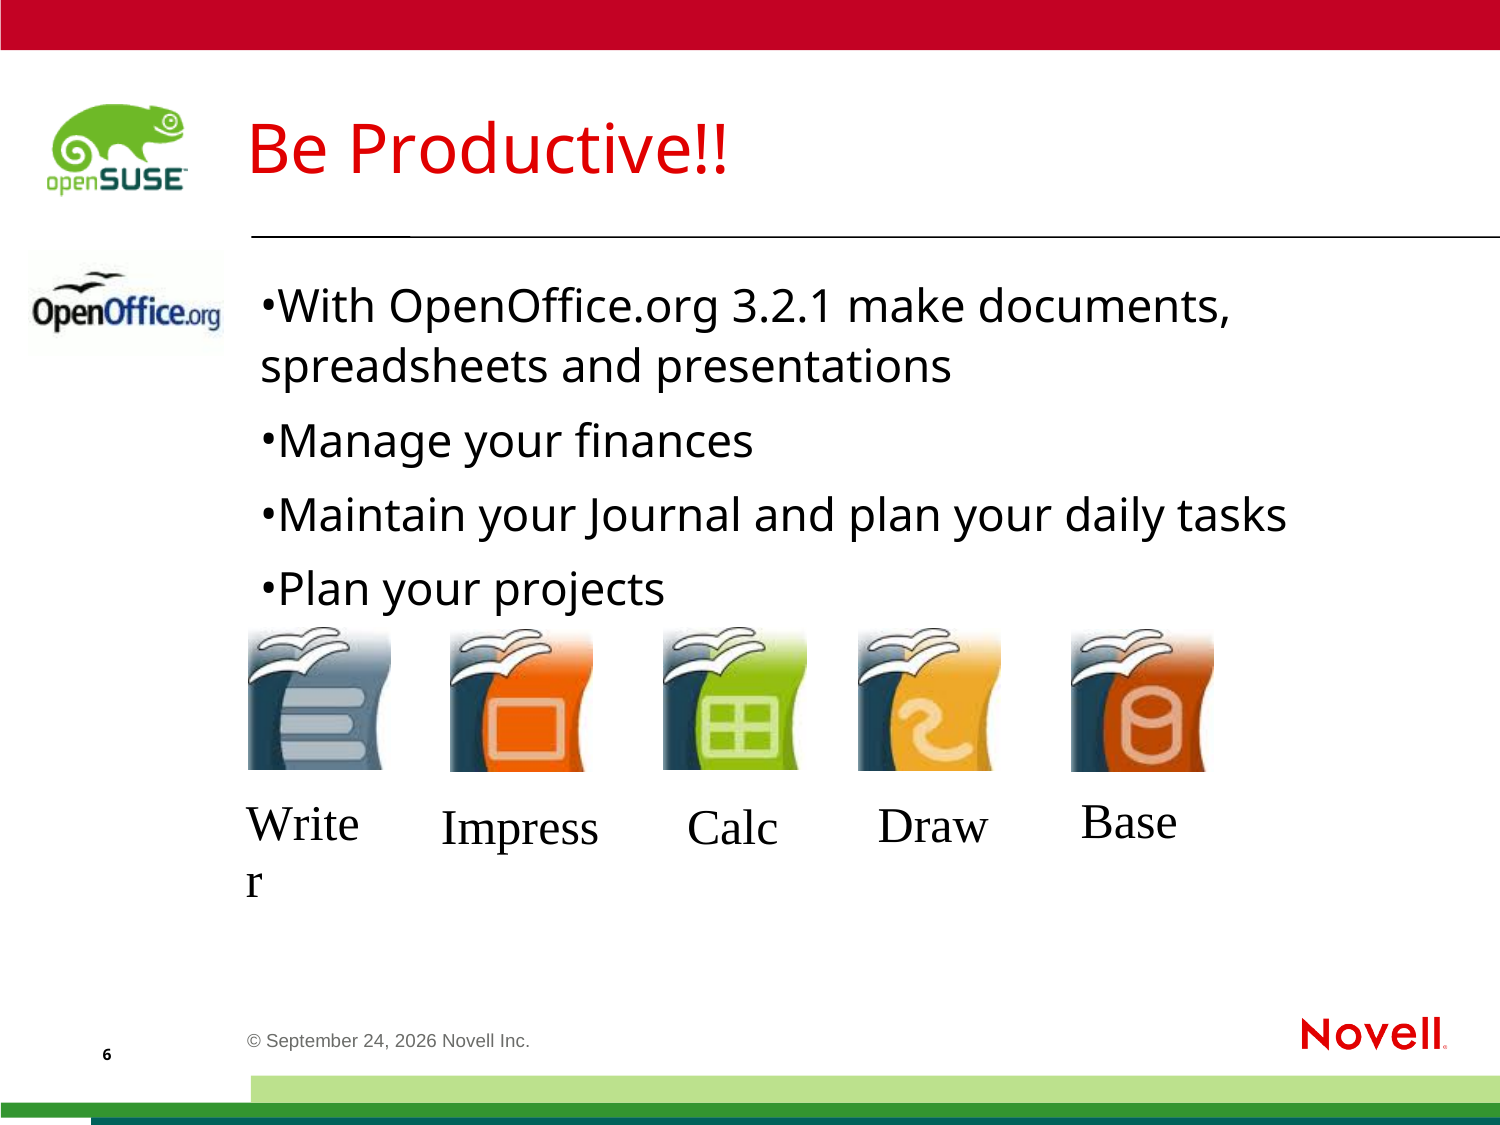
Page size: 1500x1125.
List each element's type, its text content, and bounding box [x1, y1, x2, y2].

list With OpenOffice.org 3.2.1 make documents, spreadsheets and presentations Manage your finances Maintain your Journal and plan your daily tasks Plan your projects [245, 267, 1458, 1026]
text_box Calc [687, 797, 779, 853]
picture [1071, 629, 1214, 772]
text_box Base [1080, 791, 1179, 847]
picture [1295, 1026, 1453, 1056]
title Be Productive!! [246, 60, 1409, 239]
picture [47, 104, 188, 197]
picture [248, 627, 391, 770]
picture [450, 629, 593, 772]
picture [858, 628, 1001, 771]
picture [663, 627, 807, 770]
picture [28, 250, 224, 356]
text_box Writer [245, 792, 377, 849]
text_box Draw [877, 794, 989, 851]
text_box Impress [440, 797, 600, 858]
